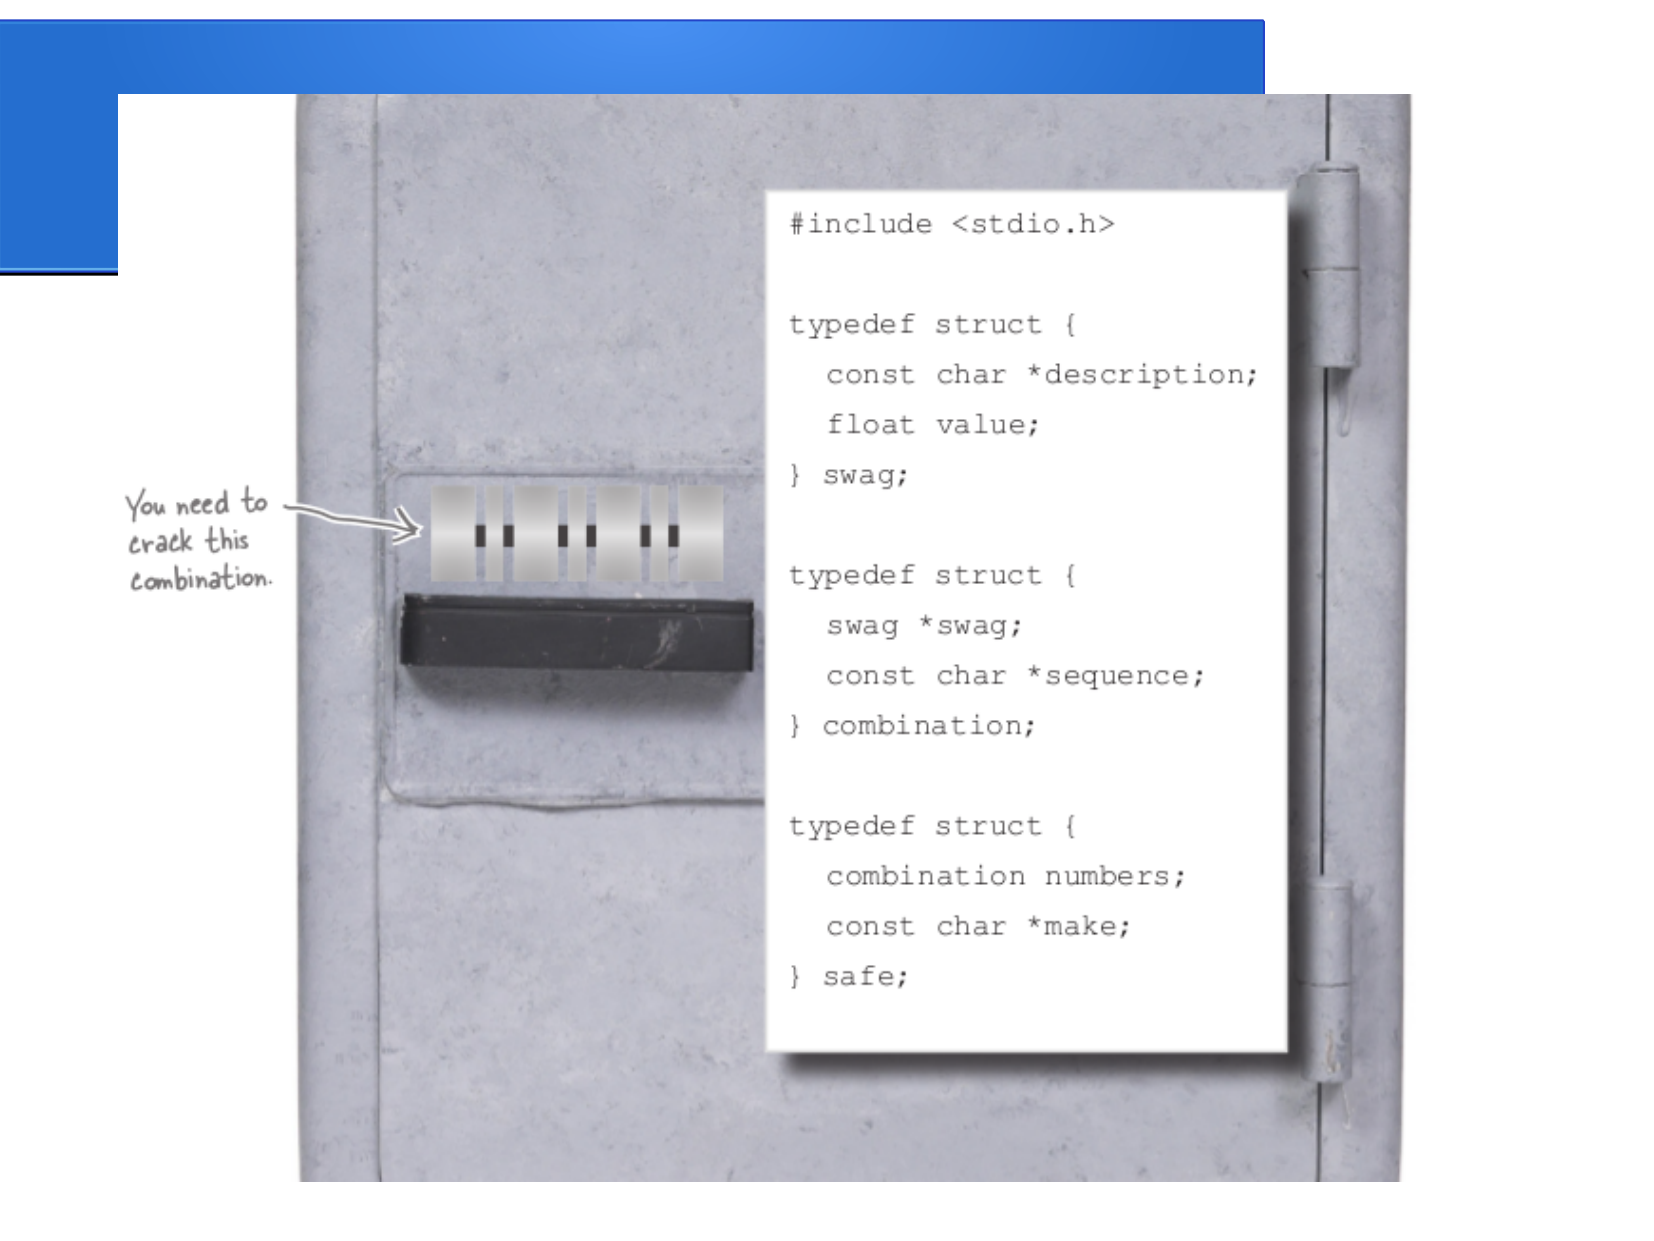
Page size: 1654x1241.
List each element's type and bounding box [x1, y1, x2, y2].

picture [118, 94, 1548, 1182]
